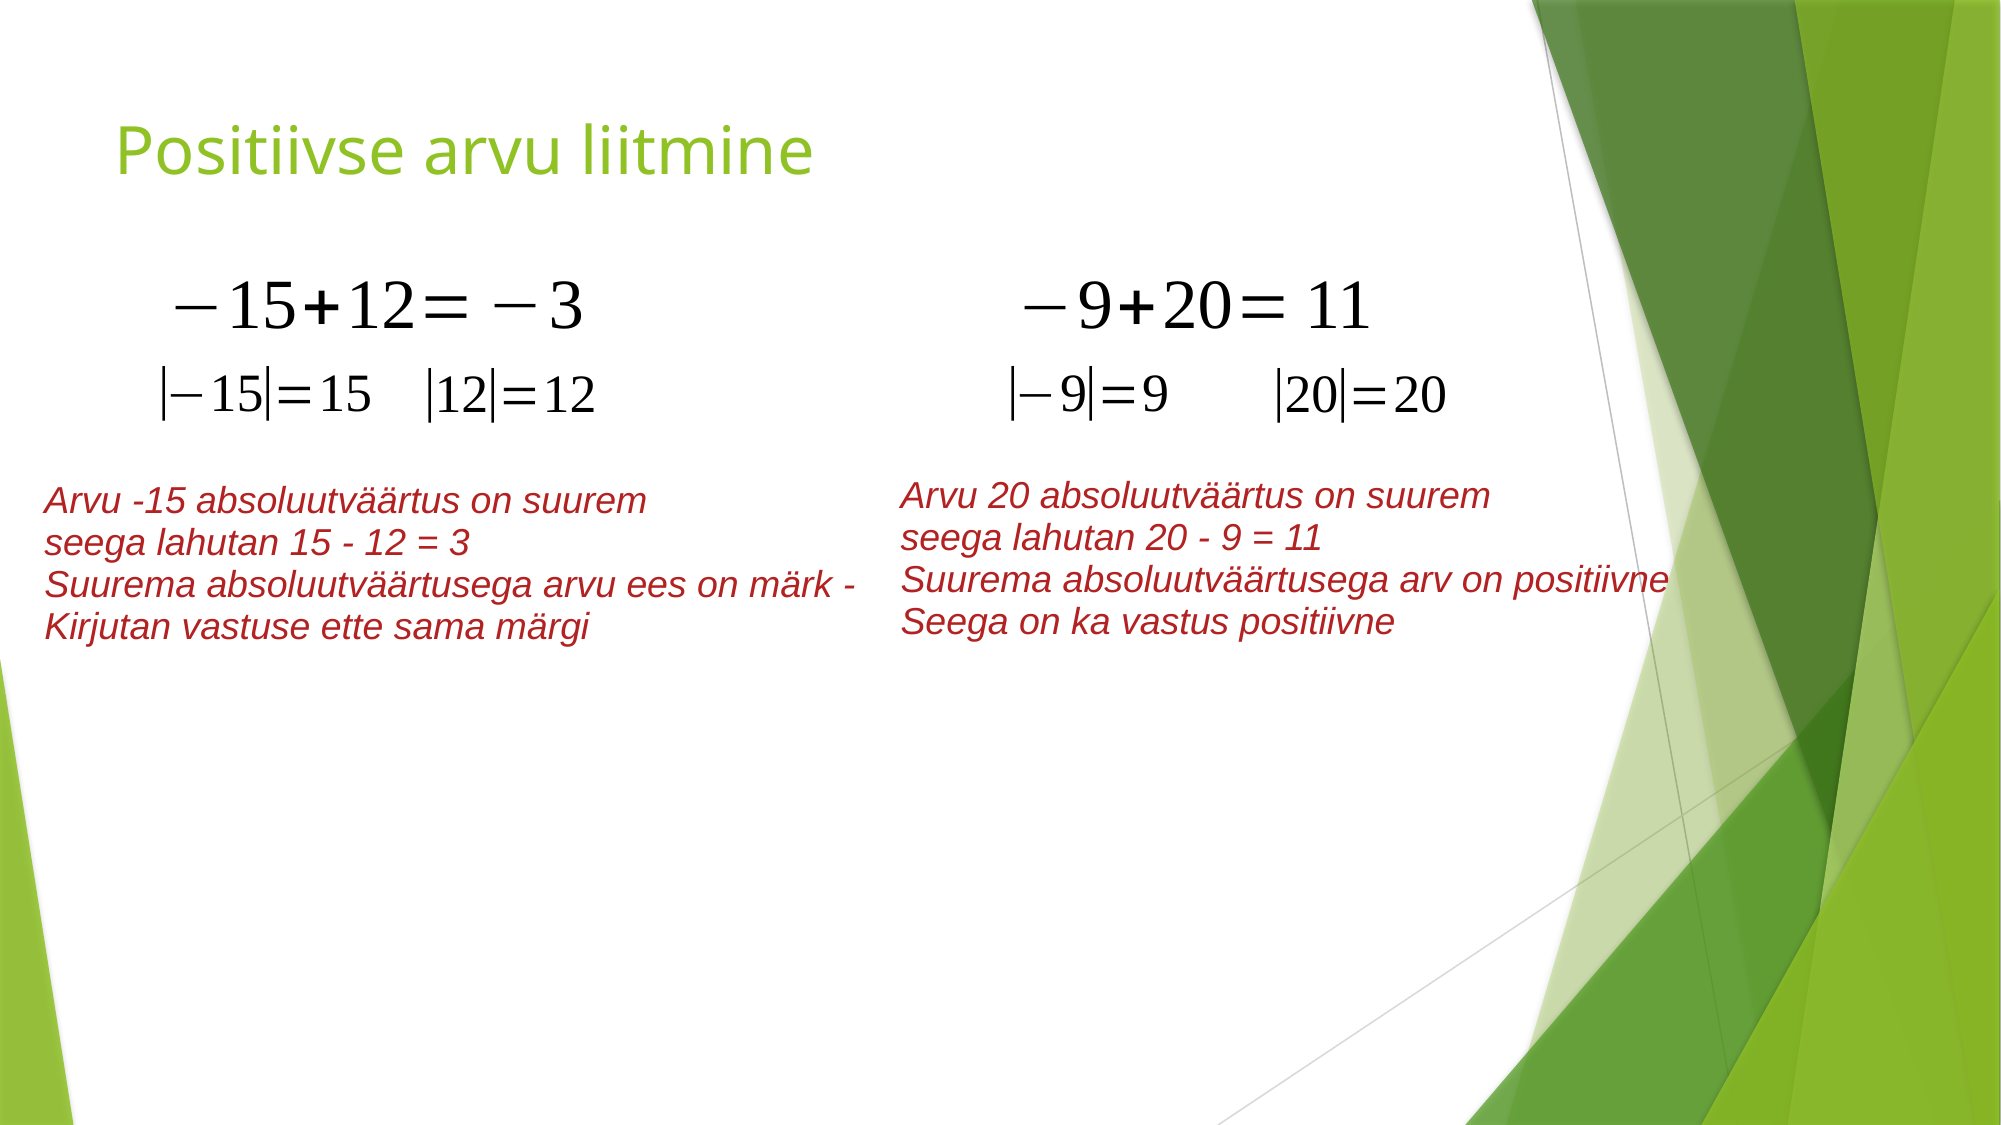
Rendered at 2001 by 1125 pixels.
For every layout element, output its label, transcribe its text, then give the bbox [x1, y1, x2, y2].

chart [1263, 364, 1455, 426]
chart [147, 363, 379, 424]
chart [997, 363, 1176, 424]
chart [413, 364, 603, 426]
chart [162, 265, 591, 344]
chart [1012, 265, 1379, 344]
text_box Arvu -15 absoluutväärtus on suurem seega lahutan 15 - 12 = 3 Suurema absoluutväärtusega arvu ees on märk - Kirjutan vastuse ette sama märgi [29, 472, 886, 698]
title Positiivse arvu liitmine [99, 99, 1613, 237]
text_box Arvu 20 absoluutväärtus on suurem seega lahutan 20 - 9 = 11 Suurema absoluutväärtusega arv on positiivne Seega on ka vastus positiivne [885, 466, 1685, 650]
